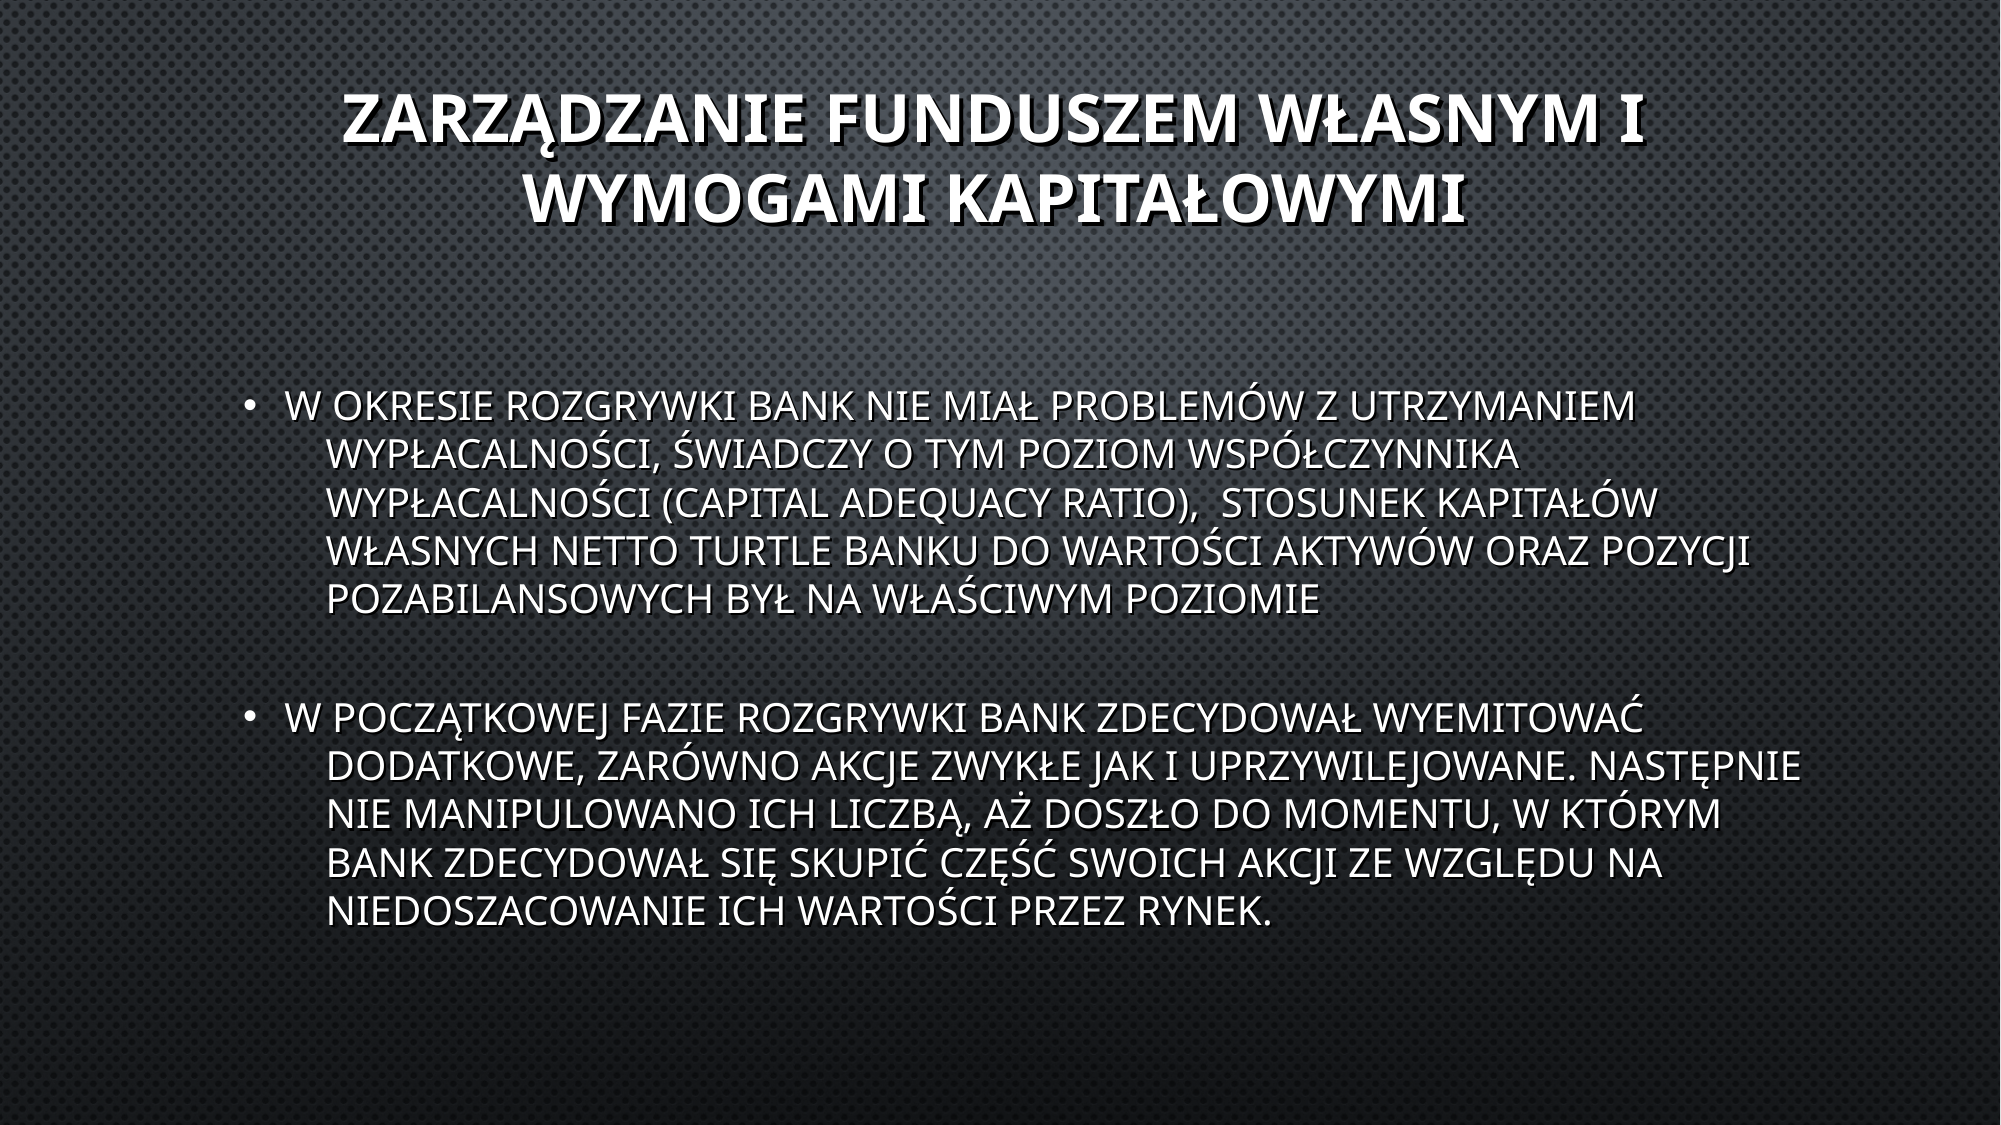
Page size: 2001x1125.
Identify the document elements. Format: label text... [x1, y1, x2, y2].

title Zarządzanie funduszem własnym i wymogami kapitałowymi [316, 0, 1673, 313]
list W okresie rozgrywki bank nie miał problemów z utrzymaniem wypłacalności, świadczy o tym poziom współczynnika wypłacalności (Capital adequacy ratio), stosunek kapitałów własnych netto Turtle Banku do wartości aktywów oraz pozycji pozabilansowych był na właściwym poziomie W początkowej fazie rozgrywki bank zdecydował wyemitować dodatkowe, zarówno akcje zwykłe jak i uprzywilejowane. Następnie nie manipulowano ich liczbą, aż doszło do momentu, w którym bank zdecydował się skupić część swoich akcji ze względu na niedoszacowanie ich wartości przez rynek. [228, 369, 1854, 945]
